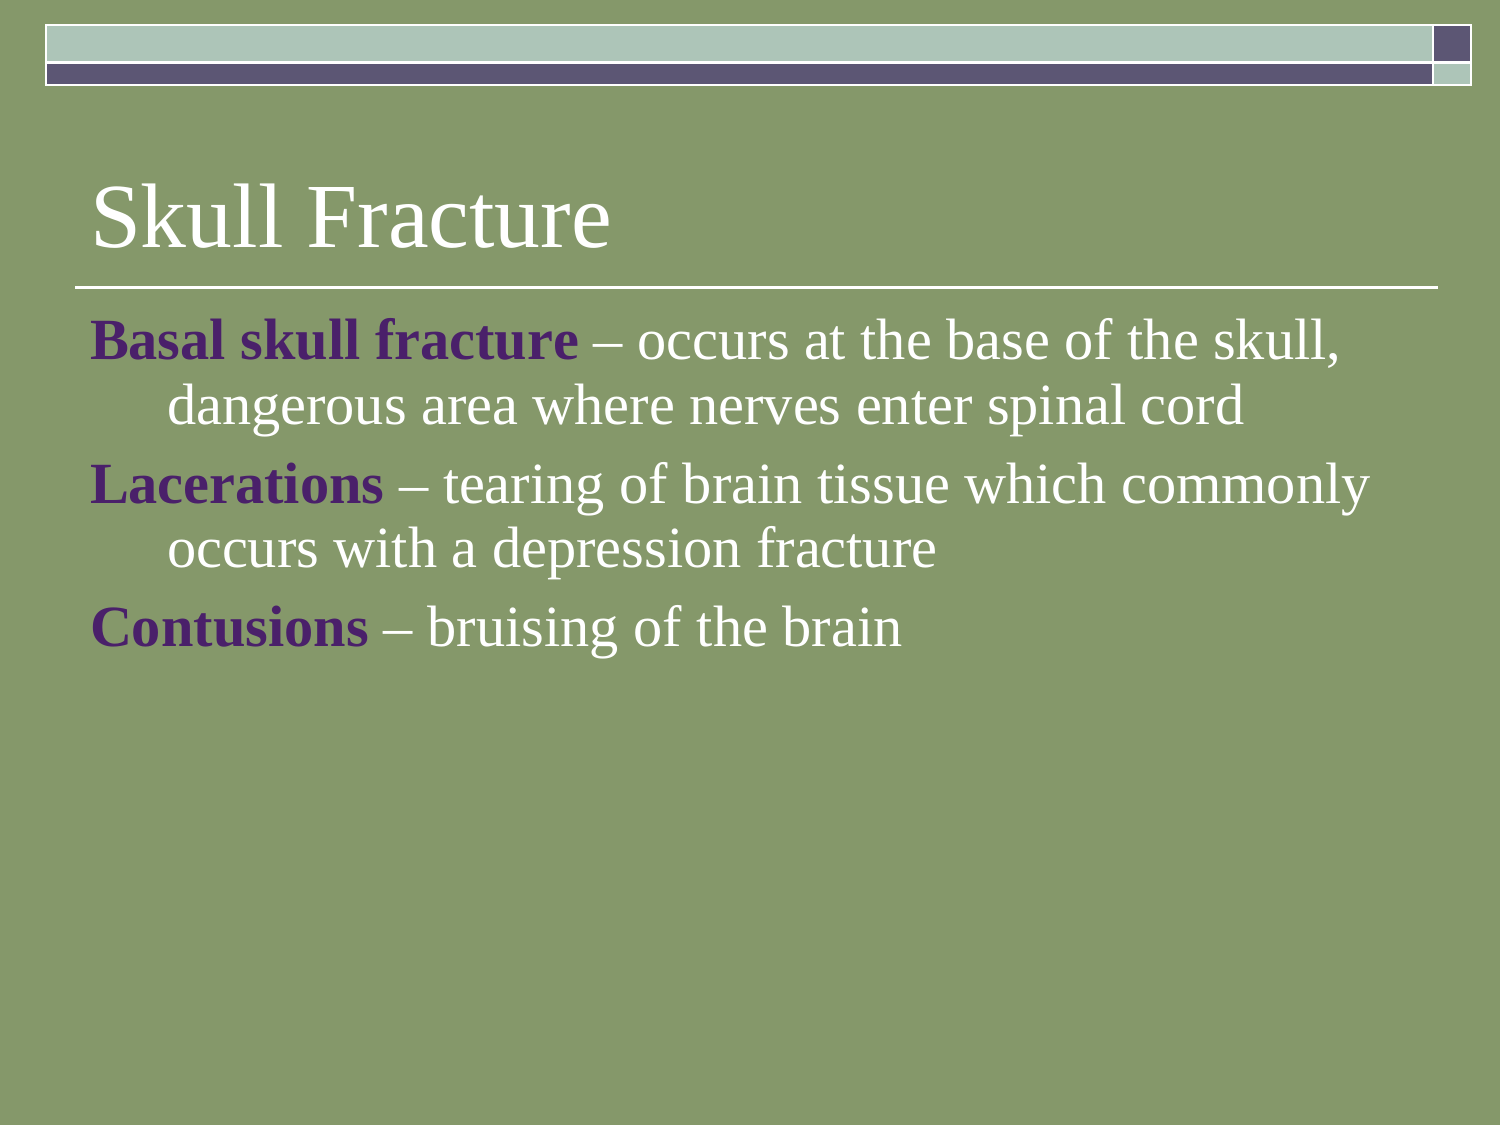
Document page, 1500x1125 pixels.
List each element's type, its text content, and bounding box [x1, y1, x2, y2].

title Skull Fracture [75, 87, 1426, 275]
list Basal skull fracture – occurs at the base of the skull, dangerous area where nerves enter spinal cord Lacerations – tearing of brain tissue which commonly occurs with a depression fracture Contusions – bruising of the brain [75, 299, 1426, 1006]
